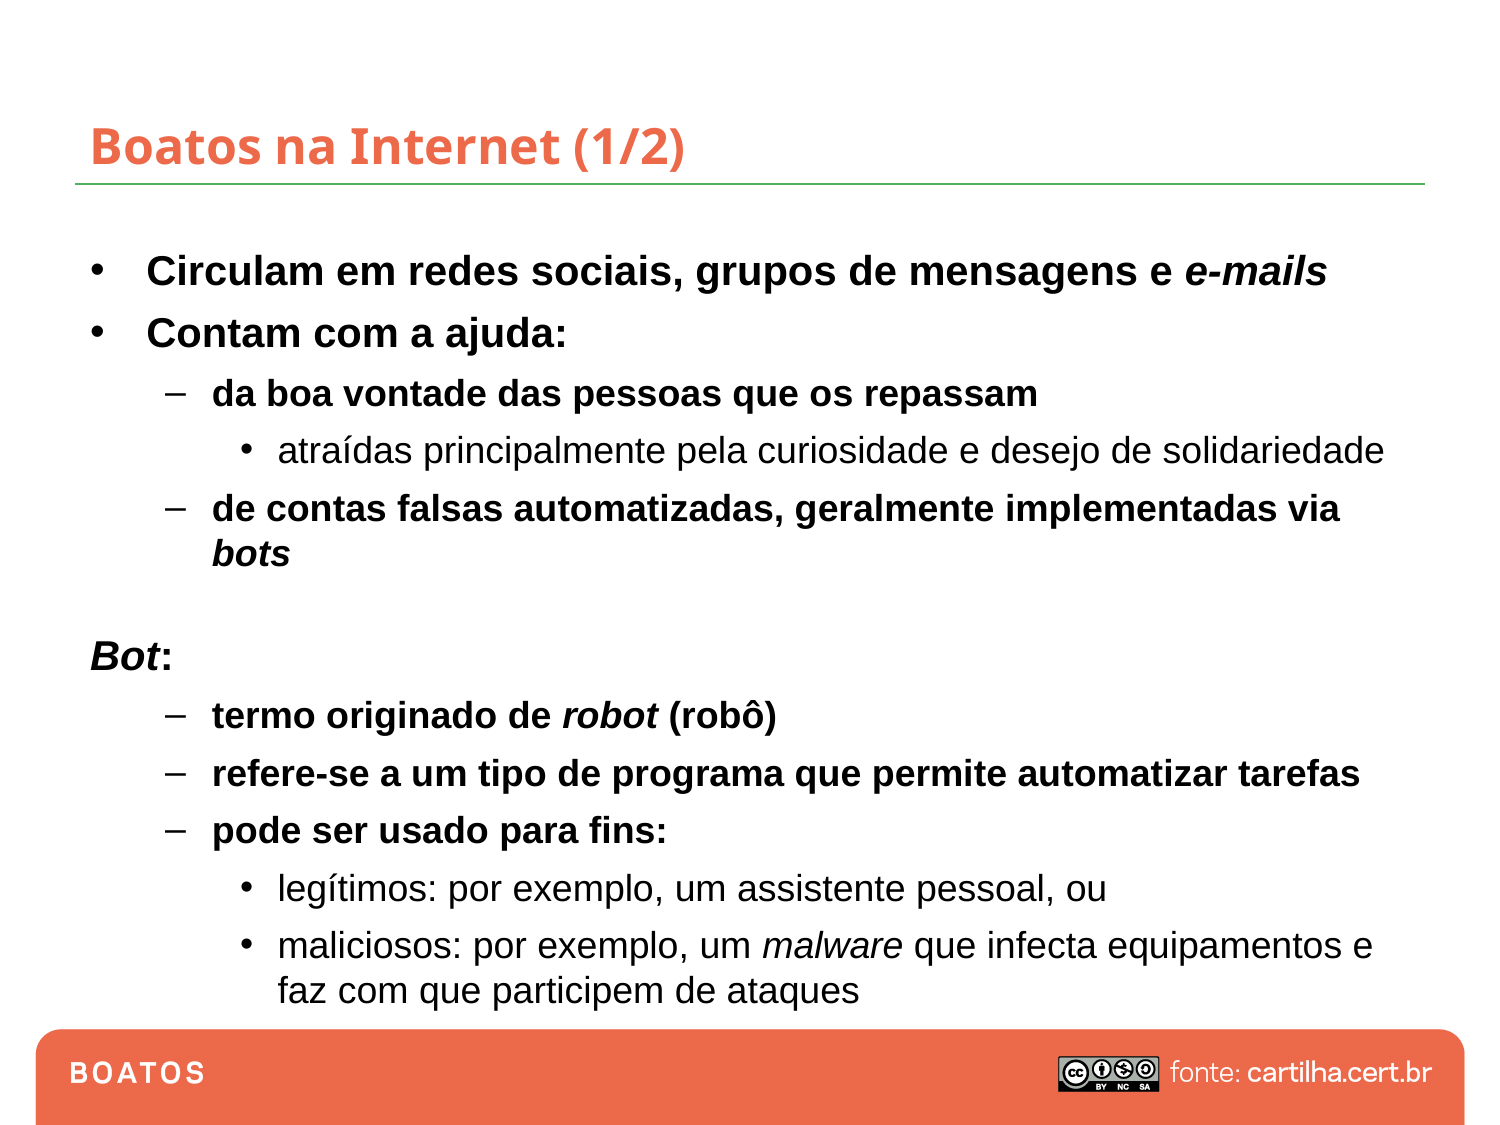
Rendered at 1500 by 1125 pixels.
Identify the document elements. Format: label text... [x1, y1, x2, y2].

list Circulam em redes sociais, grupos de mensagens e e-mails Contam com a ajuda: da boa vontade das pessoas que os repassam atraídas principalmente pela curiosidade e desejo de solidariedade de contas falsas automatizadas, geralmente implementadas via bots Bot: termo originado de robot (robô) refere-se a um tipo de programa que permite automatizar tarefas pode ser usado para fins: legítimos: por exemplo, um assistente pessoal, ou maliciosos: por exemplo, um malware que infecta equipamentos e faz com que participem de ataques [75, 236, 1425, 1024]
title Boatos na Internet (1/2) [75, 54, 1425, 182]
picture [0, 0, 1500, 1125]
